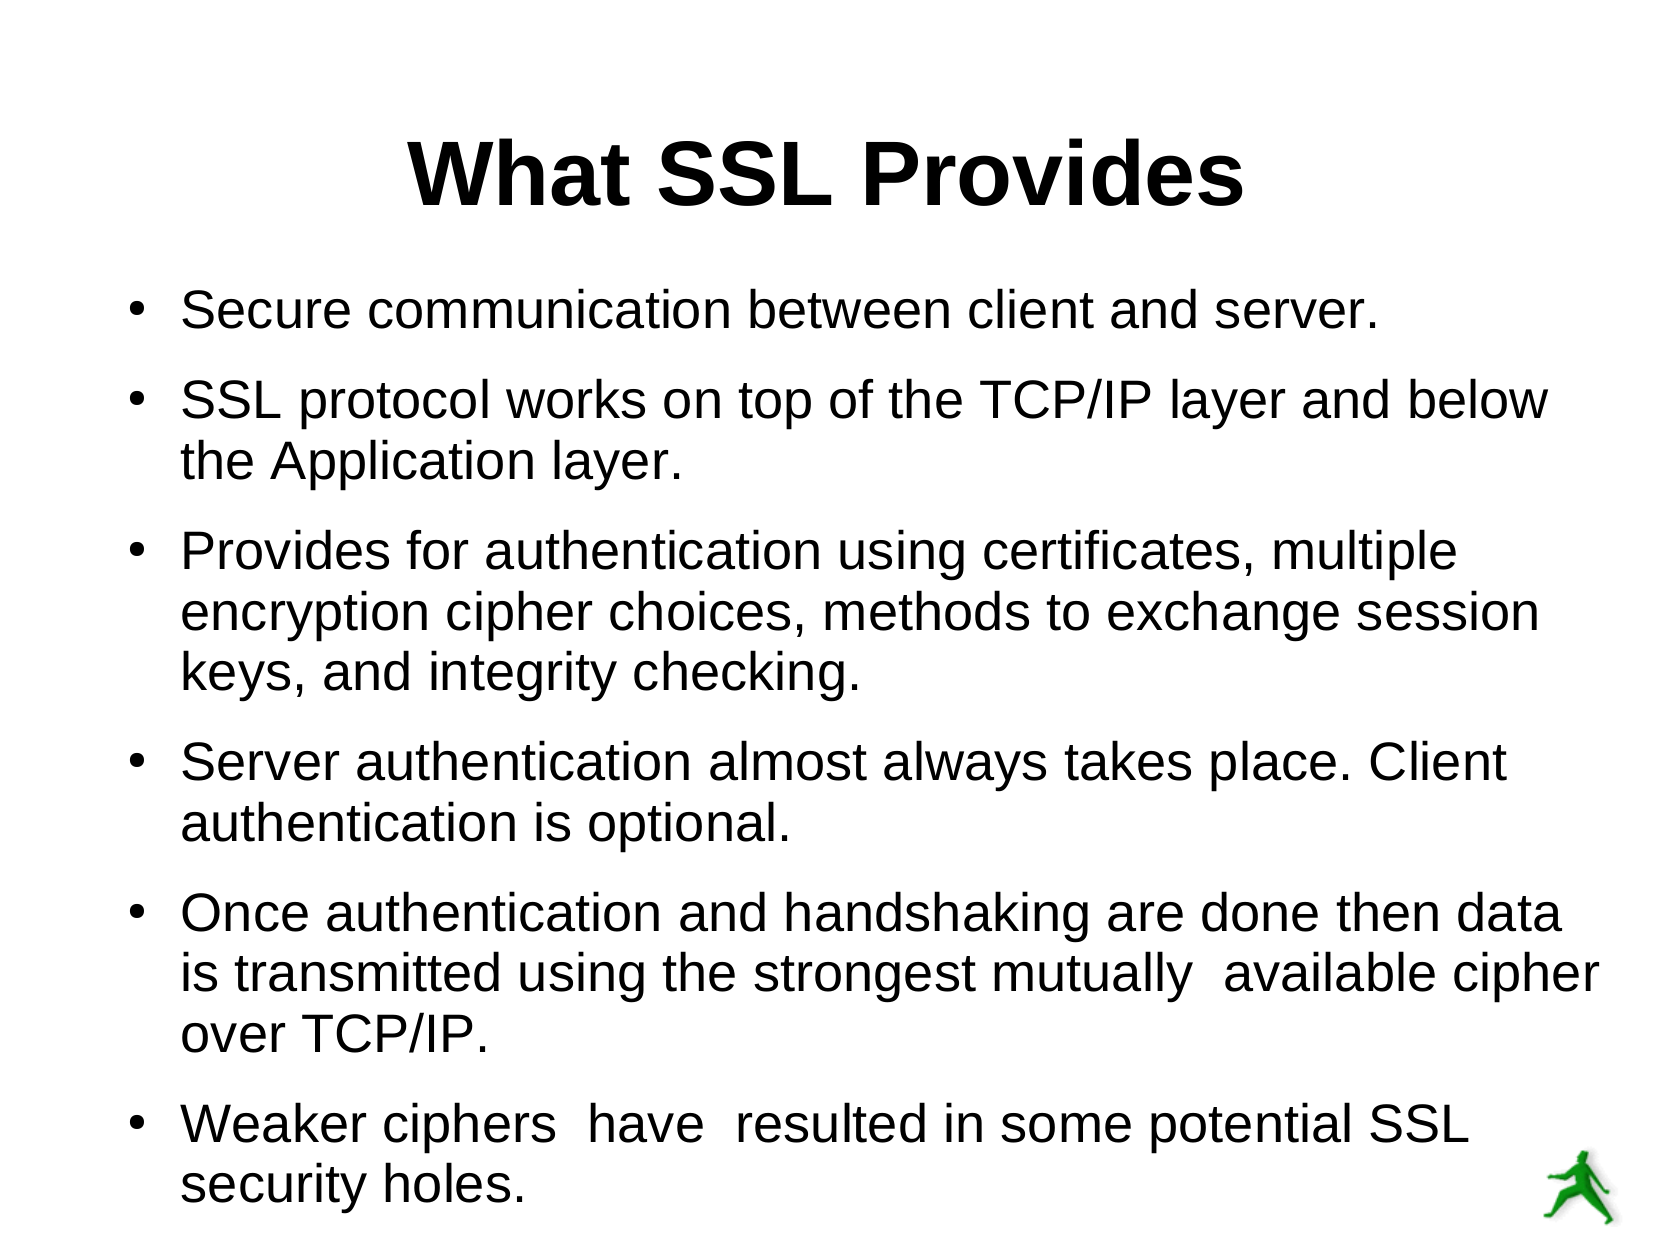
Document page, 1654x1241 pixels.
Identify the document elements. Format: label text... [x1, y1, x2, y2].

title What SSL Provides [121, 85, 1534, 262]
list Secure communication between client and server. SSL protocol works on top of the TCP/IP layer and below the Application layer. Provides for authentication using certificates, multiple encryption cipher choices, methods to exchange session keys, and integrity checking. Server authentication almost always takes place. Client authentication is optional. Once authentication and handshaking are done then data is transmitted using the strongest mutually available cipher over TCP/IP. Weaker ciphers have resulted in some potential SSL security holes. [109, 279, 1605, 1215]
picture [1541, 1135, 1634, 1227]
